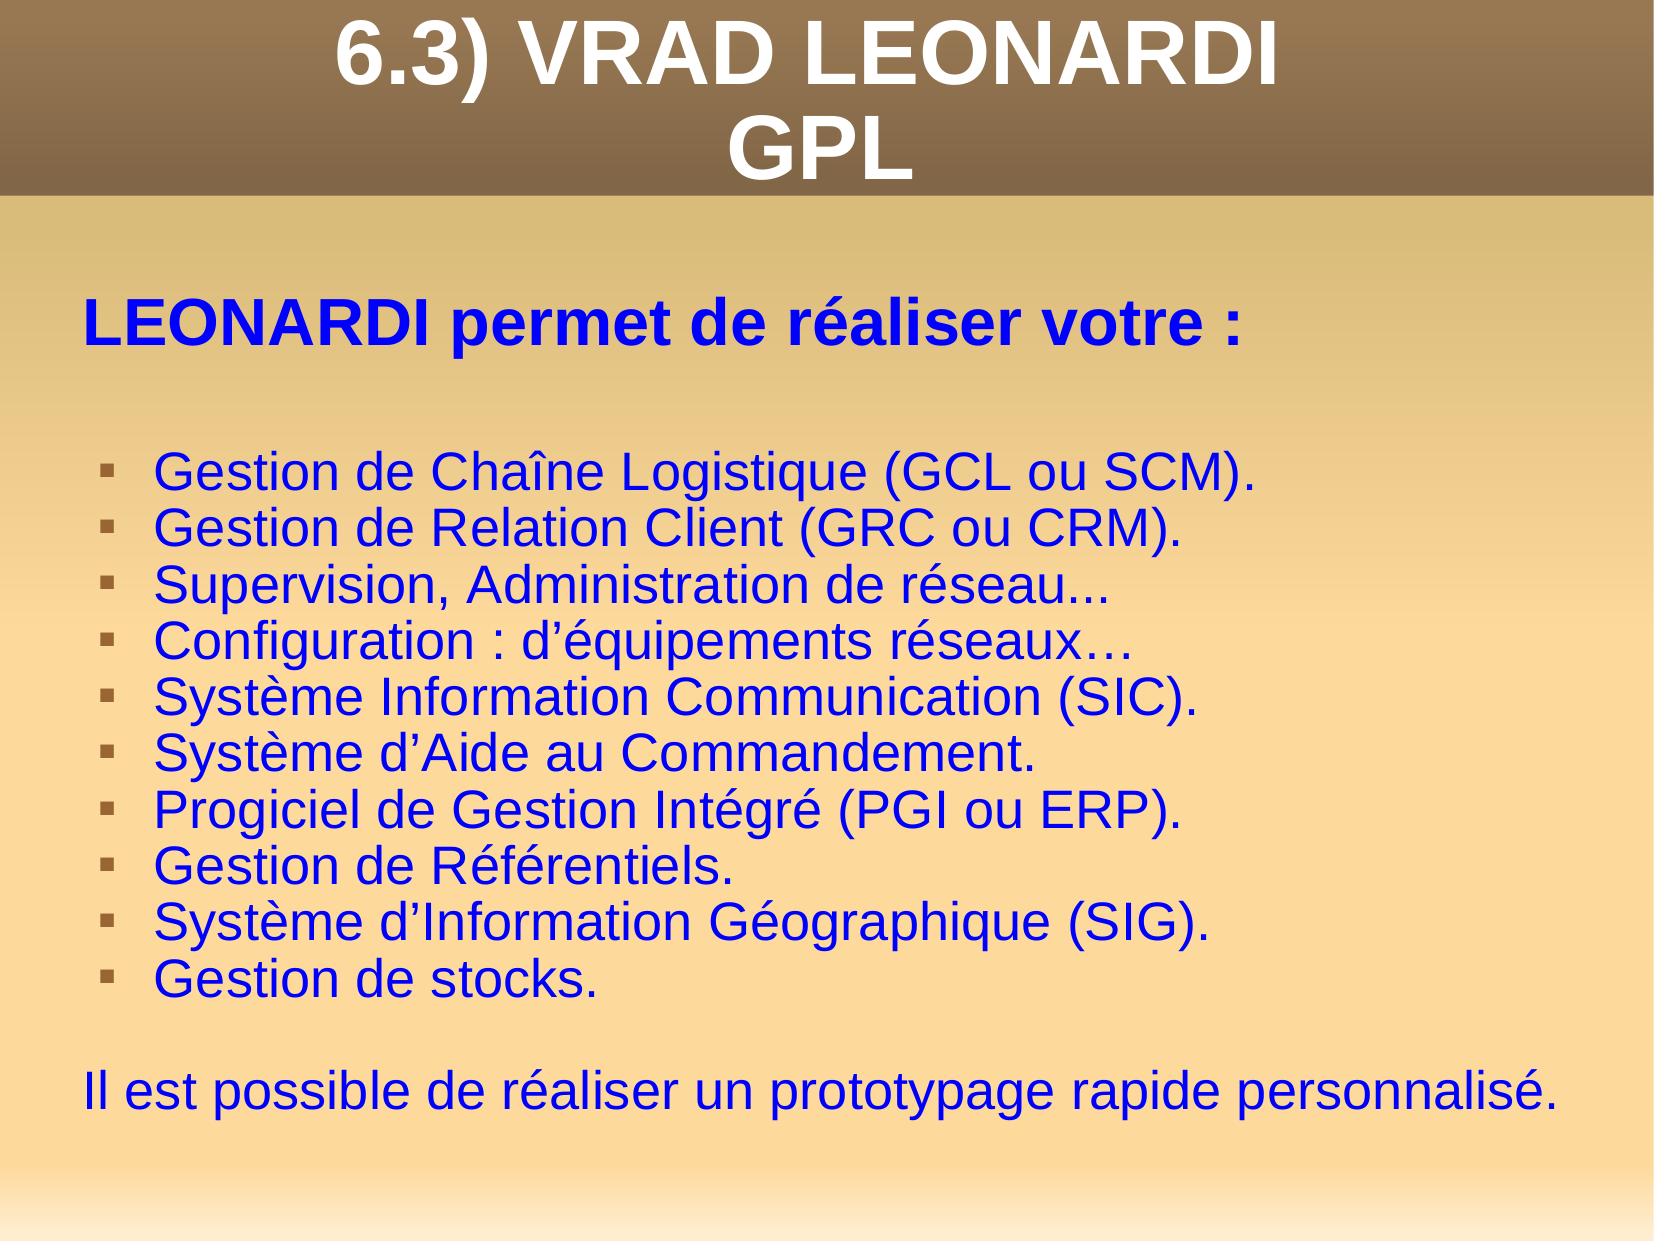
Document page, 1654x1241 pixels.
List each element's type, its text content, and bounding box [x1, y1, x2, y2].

picture [0, 0, 1654, 1241]
list LEONARDI permet de réaliser votre : Gestion de Chaîne Logistique (GCL ou SCM). Gestion de Relation Client (GRC ou CRM). Supervision, Administration de réseau... Configuration : d’équipements réseaux… Système Information Communication (SIC). Système d’Aide au Commandement. Progiciel de Gestion Intégré (PGI ou ERP). Gestion de Référentiels. Système d’Information Géographique (SIG). Gestion de stocks. Il est possible de réaliser un prototypage rapide personnalisé. [82, 290, 1571, 1127]
title 6.3) VRAD LEONARDI GPL [76, 4, 1565, 203]
